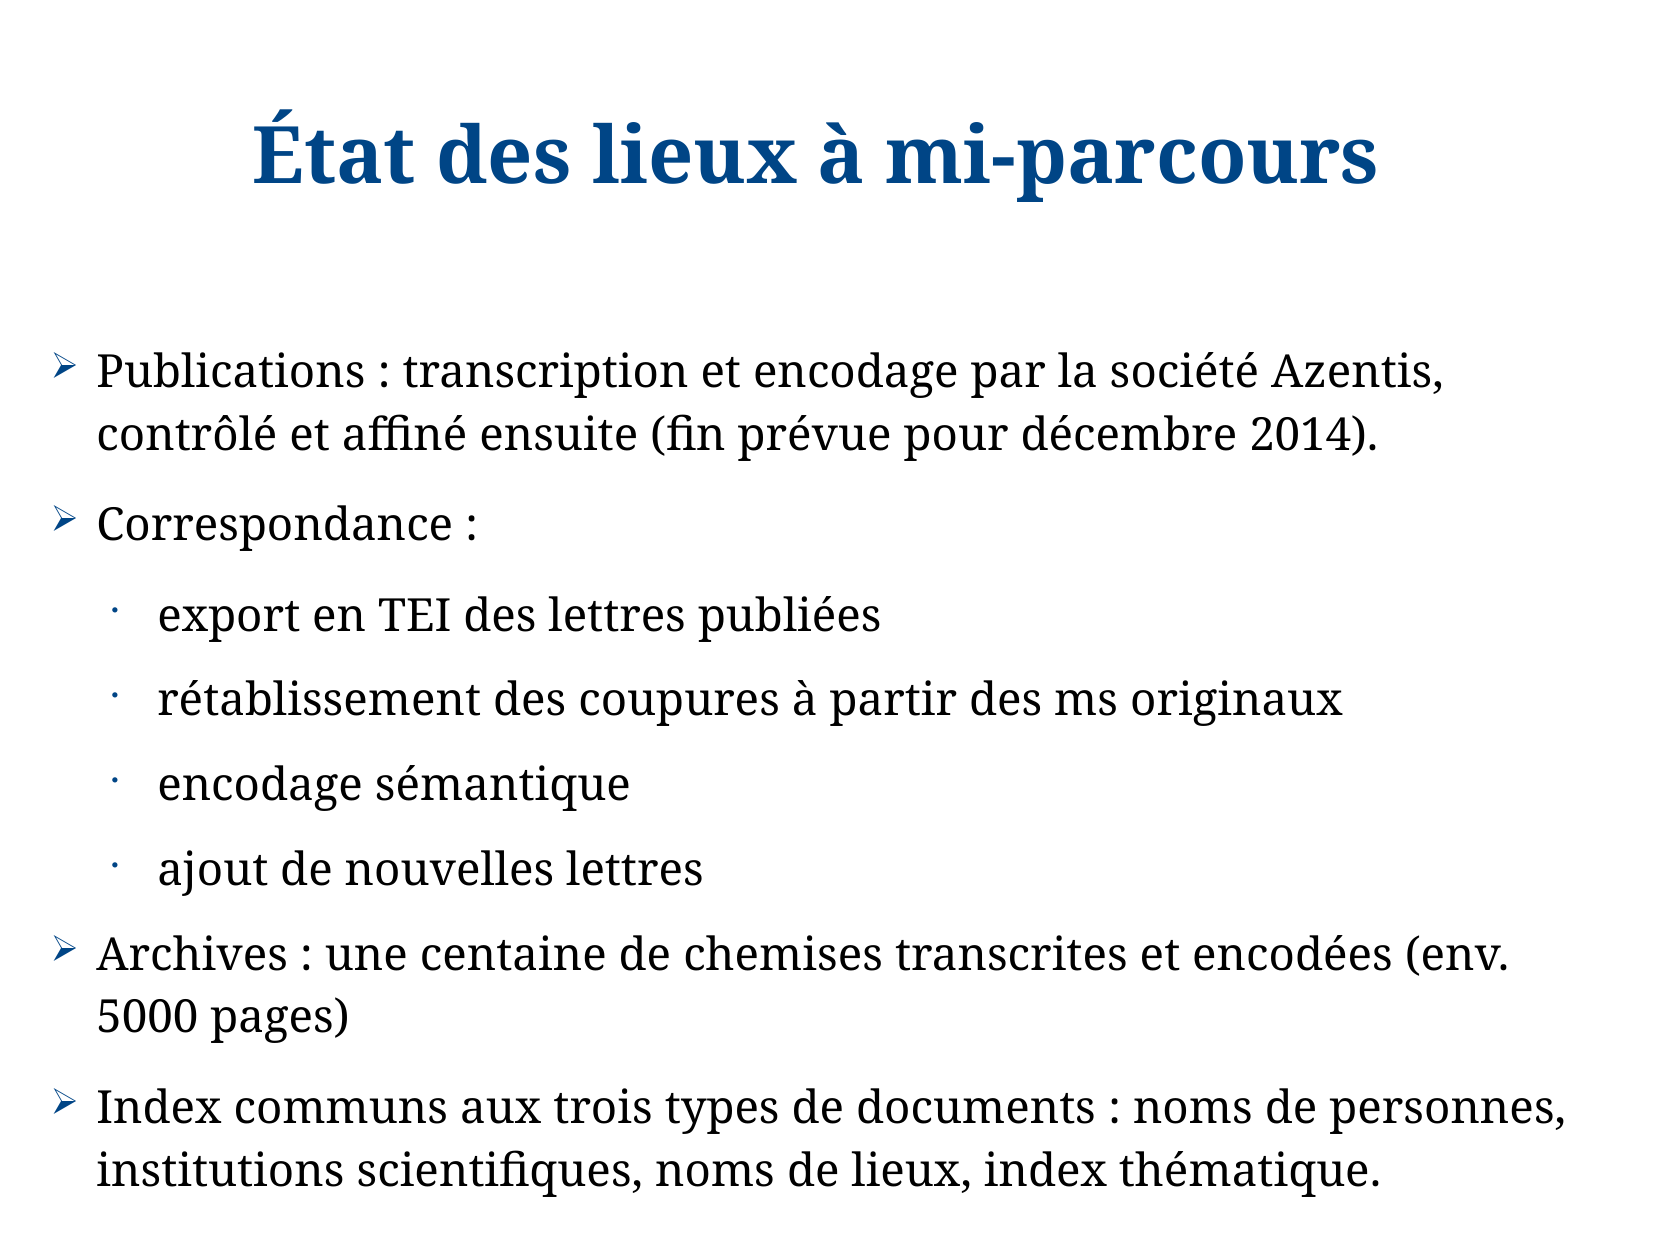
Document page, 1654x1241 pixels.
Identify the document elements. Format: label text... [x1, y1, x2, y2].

title État des lieux à mi-parcours [82, 49, 1571, 248]
list Publications : transcription et encodage par la société Azentis, contrôlé et affiné ensuite (fin prévue pour décembre 2014). Correspondance : export en TEI des lettres publiées rétablissement des coupures à partir des ms originaux encodage sémantique ajout de nouvelles lettres Archives : une centaine de chemises transcrites et encodées (env. 5000 pages) Index communs aux trois types de documents : noms de personnes, institutions scientifiques, noms de lieux, index thématique. [35, 248, 1595, 1222]
